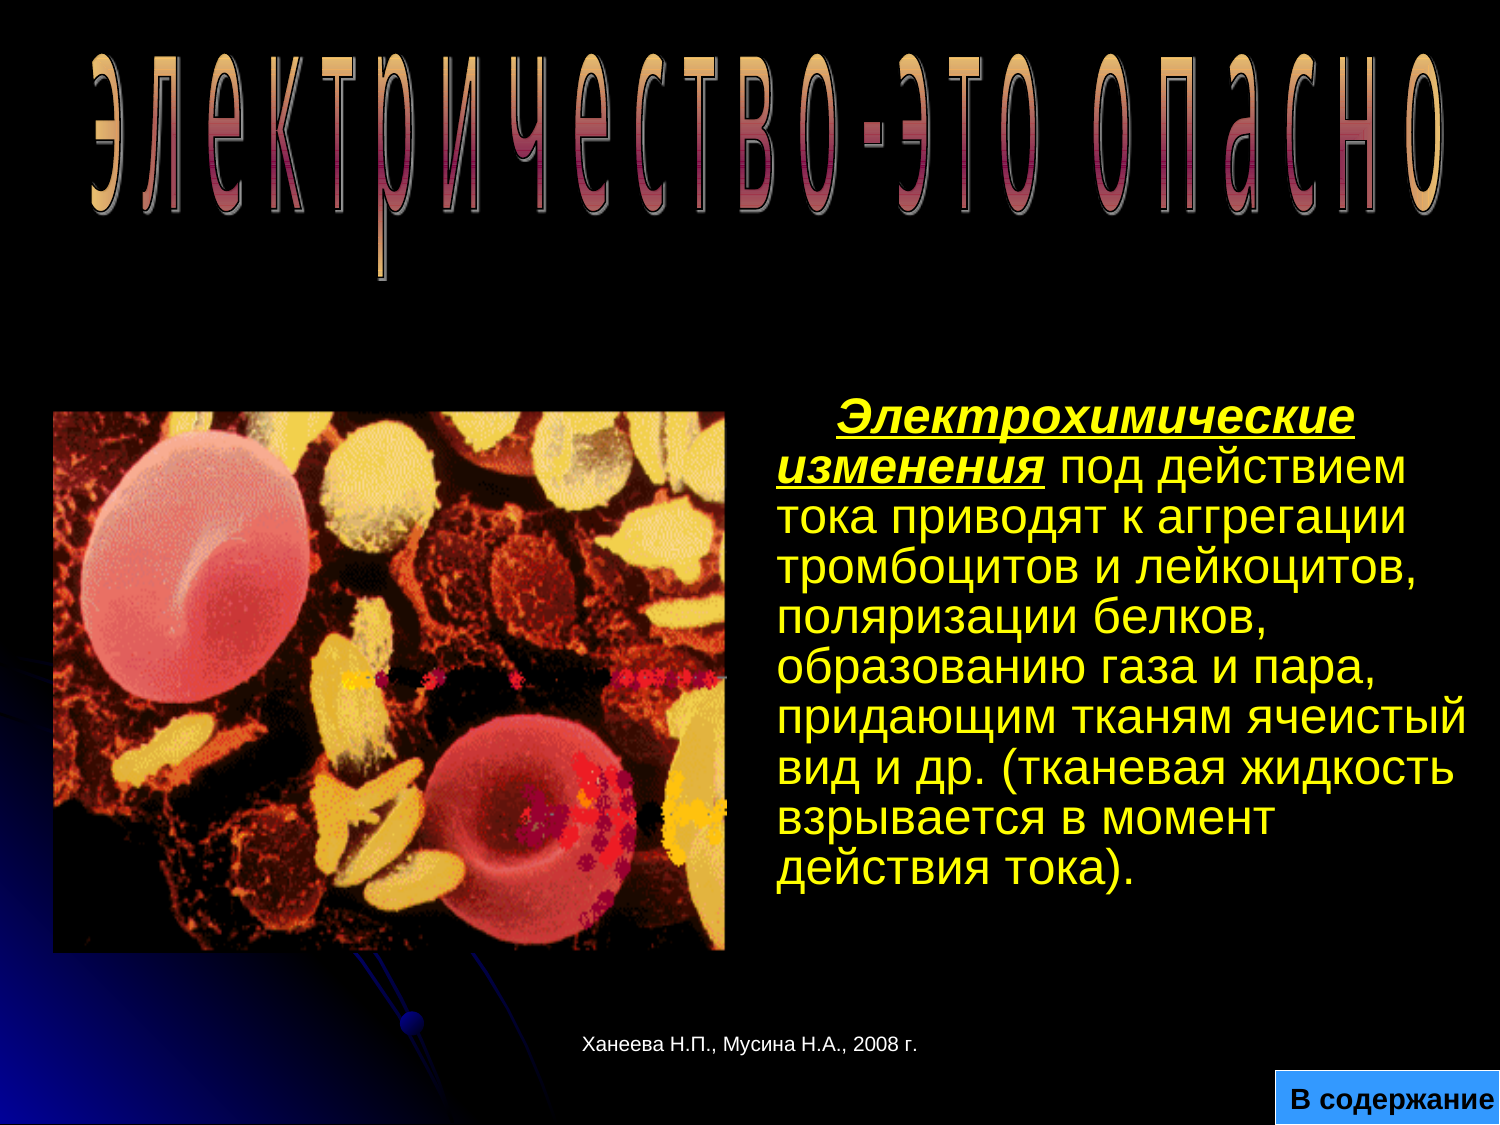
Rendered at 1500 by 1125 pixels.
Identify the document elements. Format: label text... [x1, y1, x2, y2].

text_box электричество-это опасно [510, 55, 543, 209]
picture [53, 410, 727, 953]
text_box электричество-это опасно [270, 55, 302, 209]
text_box электричество-это опасно [207, 52, 241, 212]
text_box В содержание [1275, 1070, 1500, 1125]
text_box электричество-это опасно [1285, 52, 1314, 212]
text_box электричество-это опасно [377, 52, 412, 278]
text_box электричество-это опасно [1092, 52, 1129, 212]
text_box электричество-это опасно [1224, 53, 1256, 212]
text_box электричество-это опасно [799, 52, 835, 212]
list Электрохимические изменения под действием тока приводят к аггрегации тромбоцитов и лейкоцитов, поляризации белков, образованию газа и пара, придающим тканям ячеистый вид и др. (тканевая жидкость взрывается в момент действия тока). [761, 385, 1500, 965]
text_box электричество-это опасно [442, 55, 477, 209]
text_box электричество-это опасно [1000, 52, 1036, 212]
text_box электричество-это опасно [1339, 55, 1373, 209]
text_box электричество-это опасно [683, 55, 715, 209]
text_box электричество-это опасно [1405, 52, 1441, 212]
text_box электричество-это опасно [1160, 55, 1193, 209]
text_box электричество-это опасно [948, 55, 980, 209]
text_box электричество-это опасно [635, 52, 664, 212]
text_box электричество-это опасно [739, 55, 772, 209]
text_box электричество-это опасно [897, 52, 928, 212]
text_box электричество-это опасно [321, 55, 353, 209]
text_box электричество-это опасно [90, 52, 121, 212]
text_box электричество-это опасно [141, 55, 177, 211]
text_box электричество-это опасно [574, 52, 608, 212]
